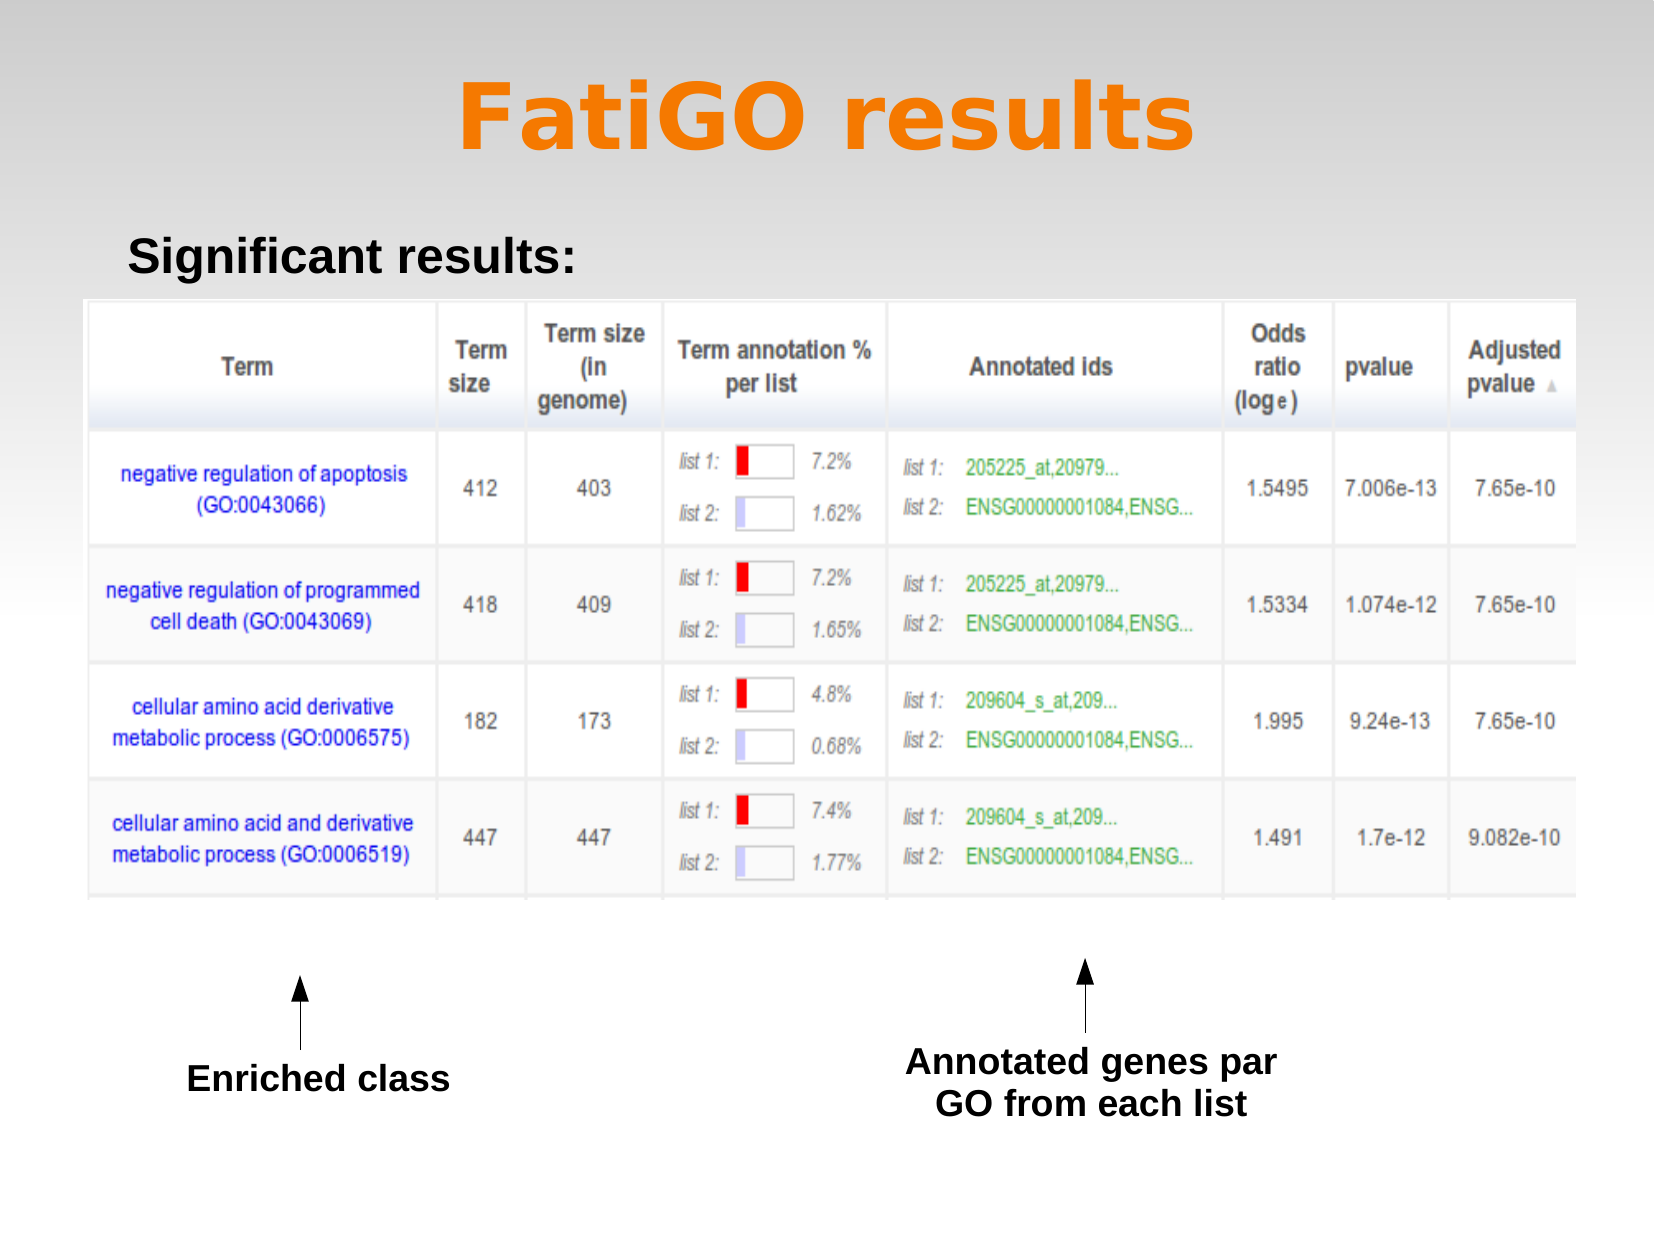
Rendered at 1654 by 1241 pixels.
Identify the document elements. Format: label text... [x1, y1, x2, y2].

title FatiGO results [82, 21, 1571, 214]
picture [83, 299, 1576, 901]
text_box Enriched class [112, 1050, 526, 1108]
text_box Annotated genes par GO from each list [872, 1032, 1311, 1132]
text_box Significant results: [112, 220, 976, 299]
